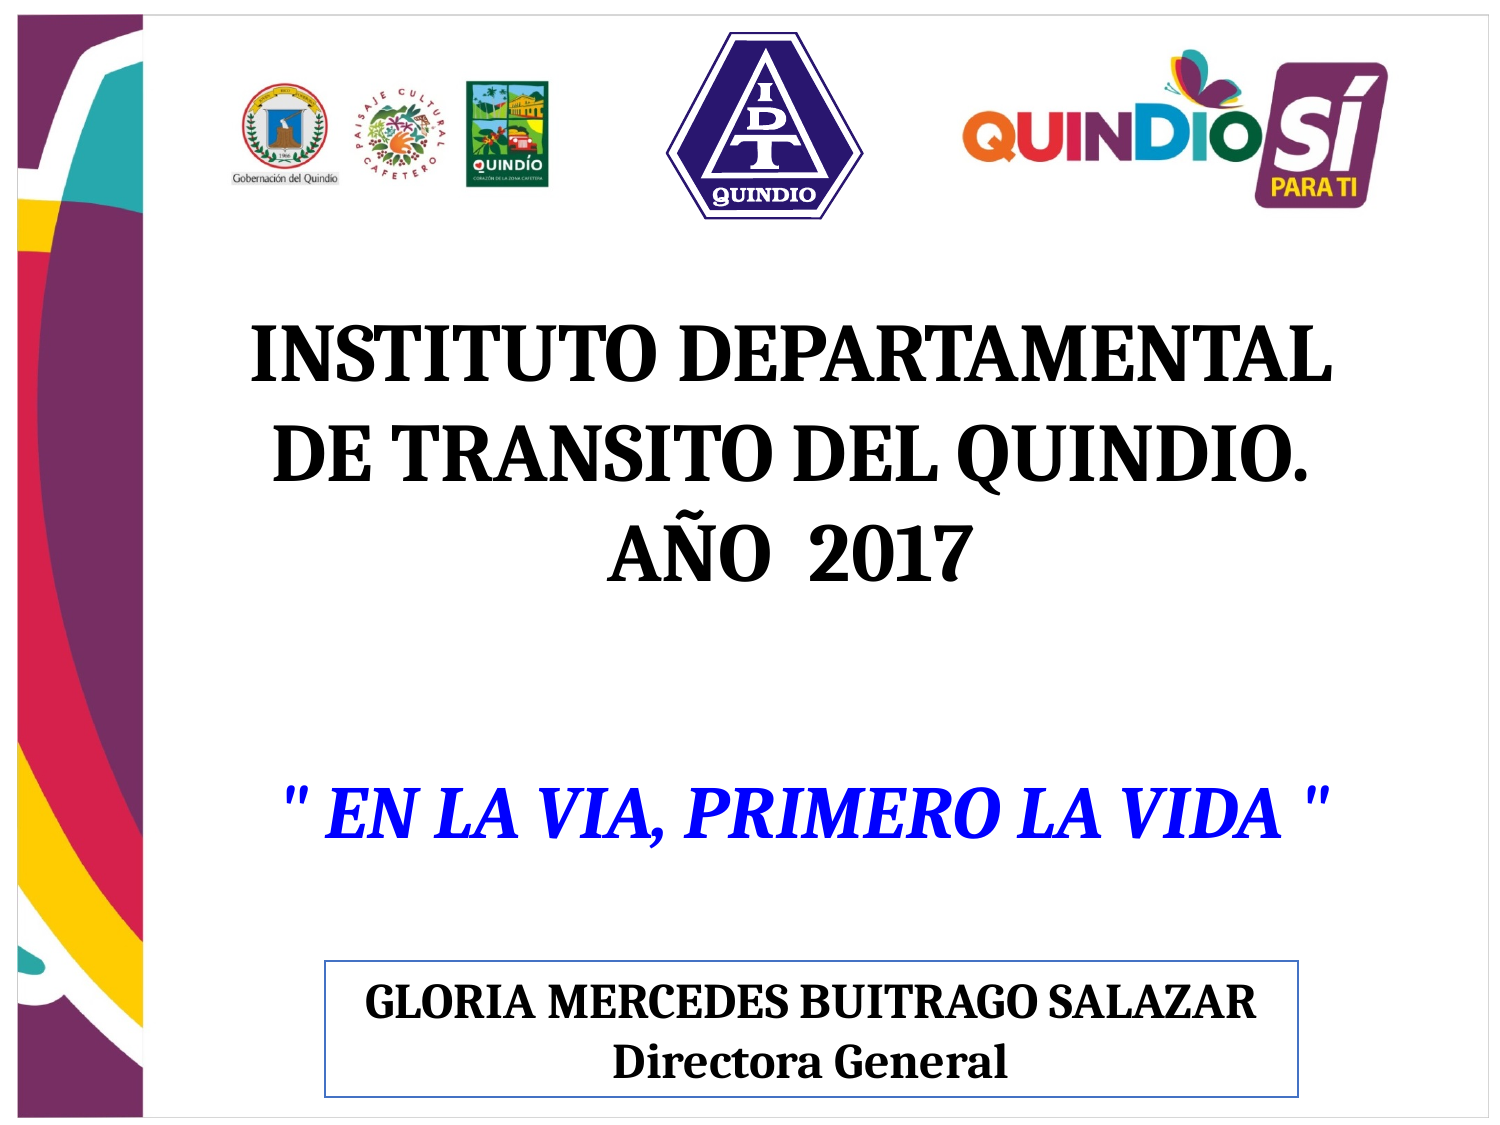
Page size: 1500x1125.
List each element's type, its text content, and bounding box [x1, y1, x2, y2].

picture [17, 14, 1489, 1118]
text_box GLORIA MERCEDES BUITRAGO SALAZAR Directora General [324, 961, 1298, 1098]
text_box " EN LA VIA, PRIMERO LA VIDA " [262, 756, 1412, 893]
text_box INSTITUTO DEPARTAMENTAL DE TRANSITO DEL QUINDIO. AÑO 2017 [230, 290, 1353, 710]
